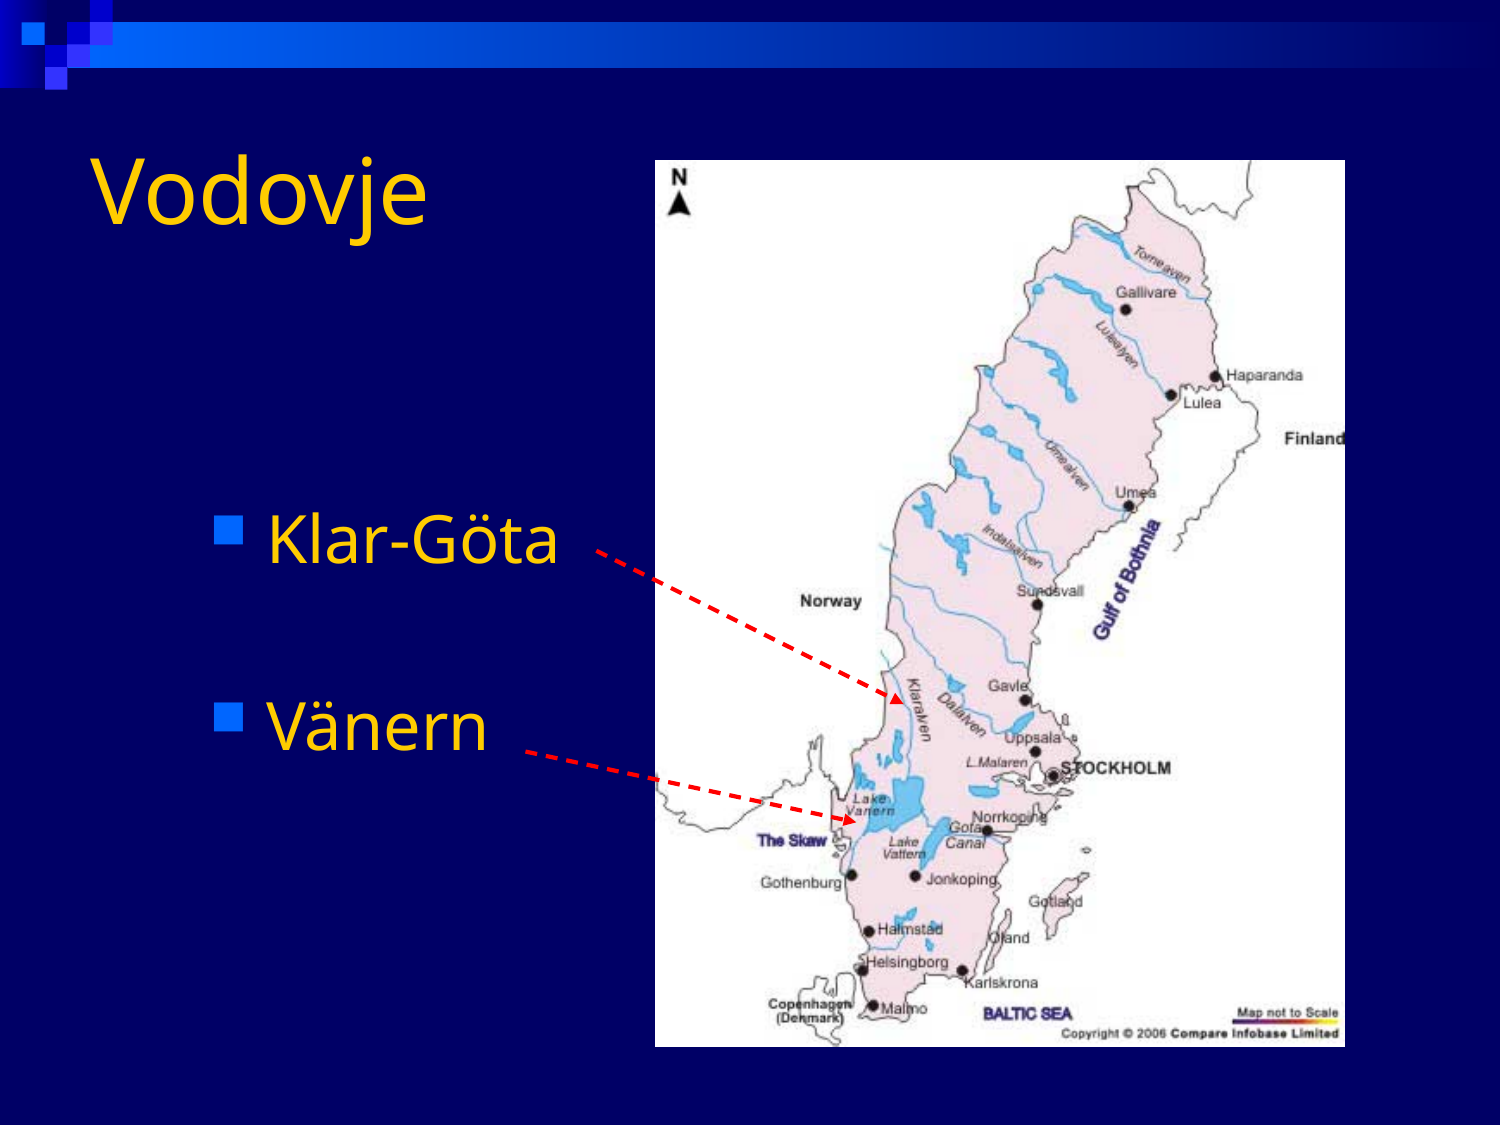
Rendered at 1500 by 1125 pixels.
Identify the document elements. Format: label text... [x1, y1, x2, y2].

picture [655, 160, 1345, 1047]
title Vodovje [75, 75, 1425, 300]
list Klar-Göta Vänern [194, 302, 620, 1024]
